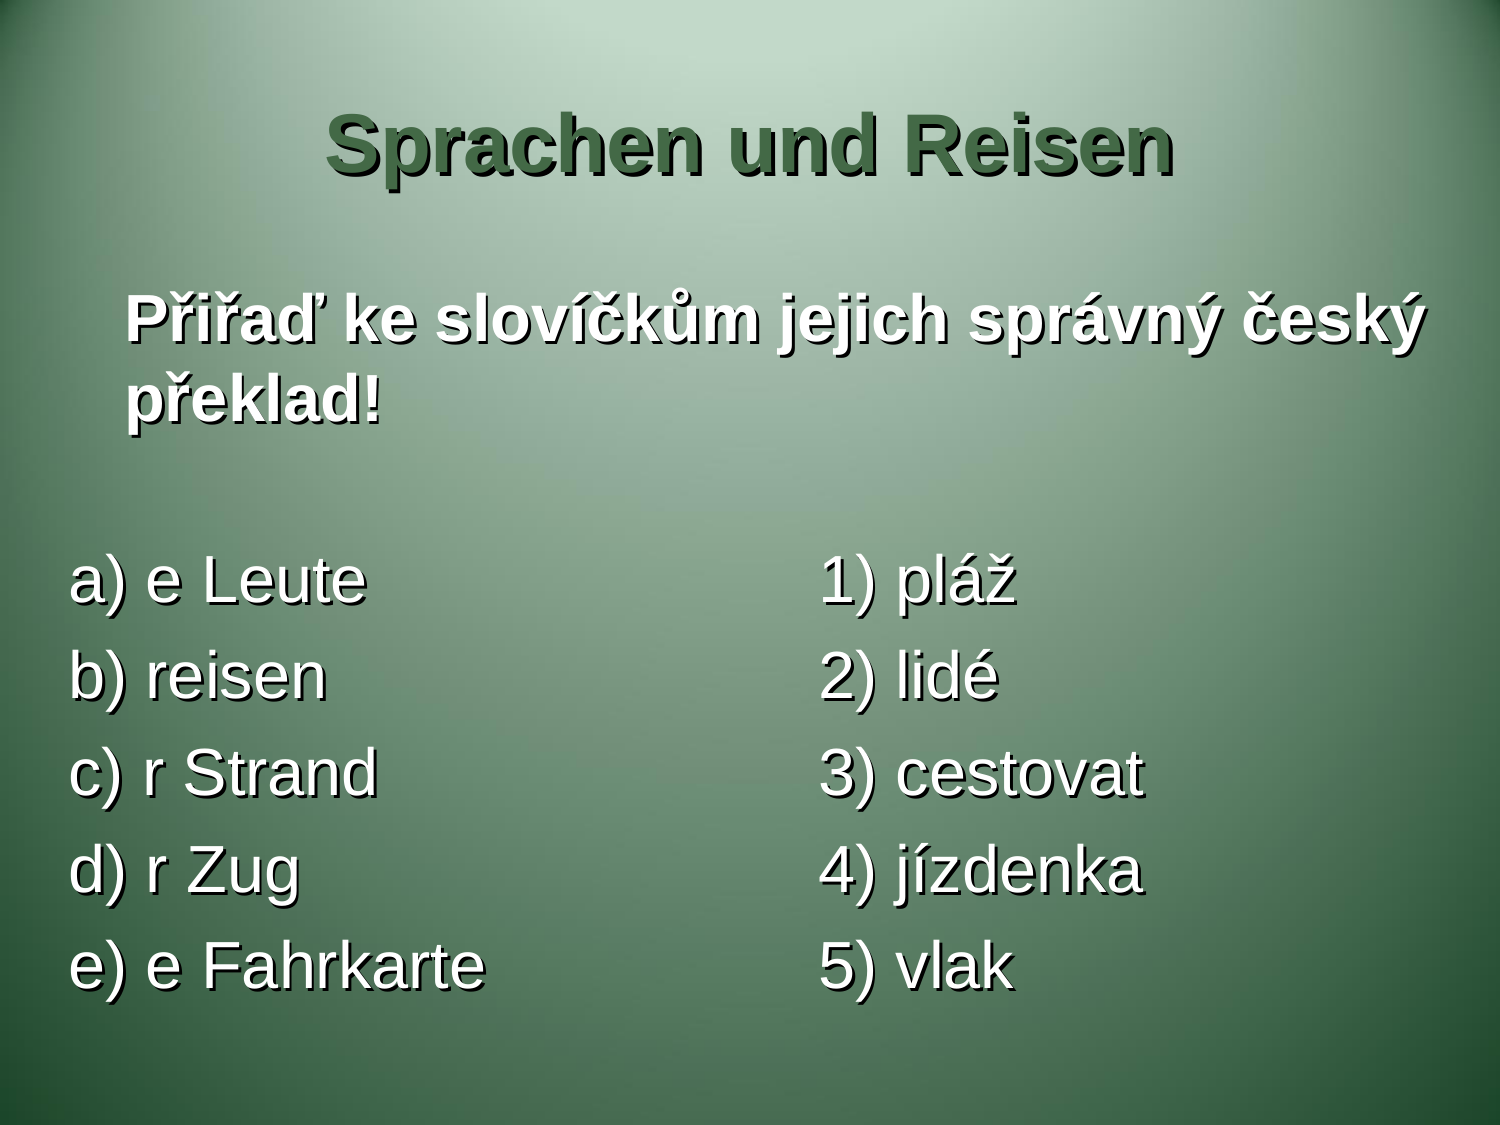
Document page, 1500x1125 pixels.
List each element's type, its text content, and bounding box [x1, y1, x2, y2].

title Sprachen und Reisen [75, 45, 1426, 233]
picture [0, 0, 1500, 1125]
list Přiřaď ke slovíčkům jejich správný český překlad! a) e Leute 1) pláž b) reisen 2) lidé c) r Strand 3) cestovat d) r Zug 4) jízdenka e) e Fahrkarte 5) vlak [53, 267, 1500, 1107]
